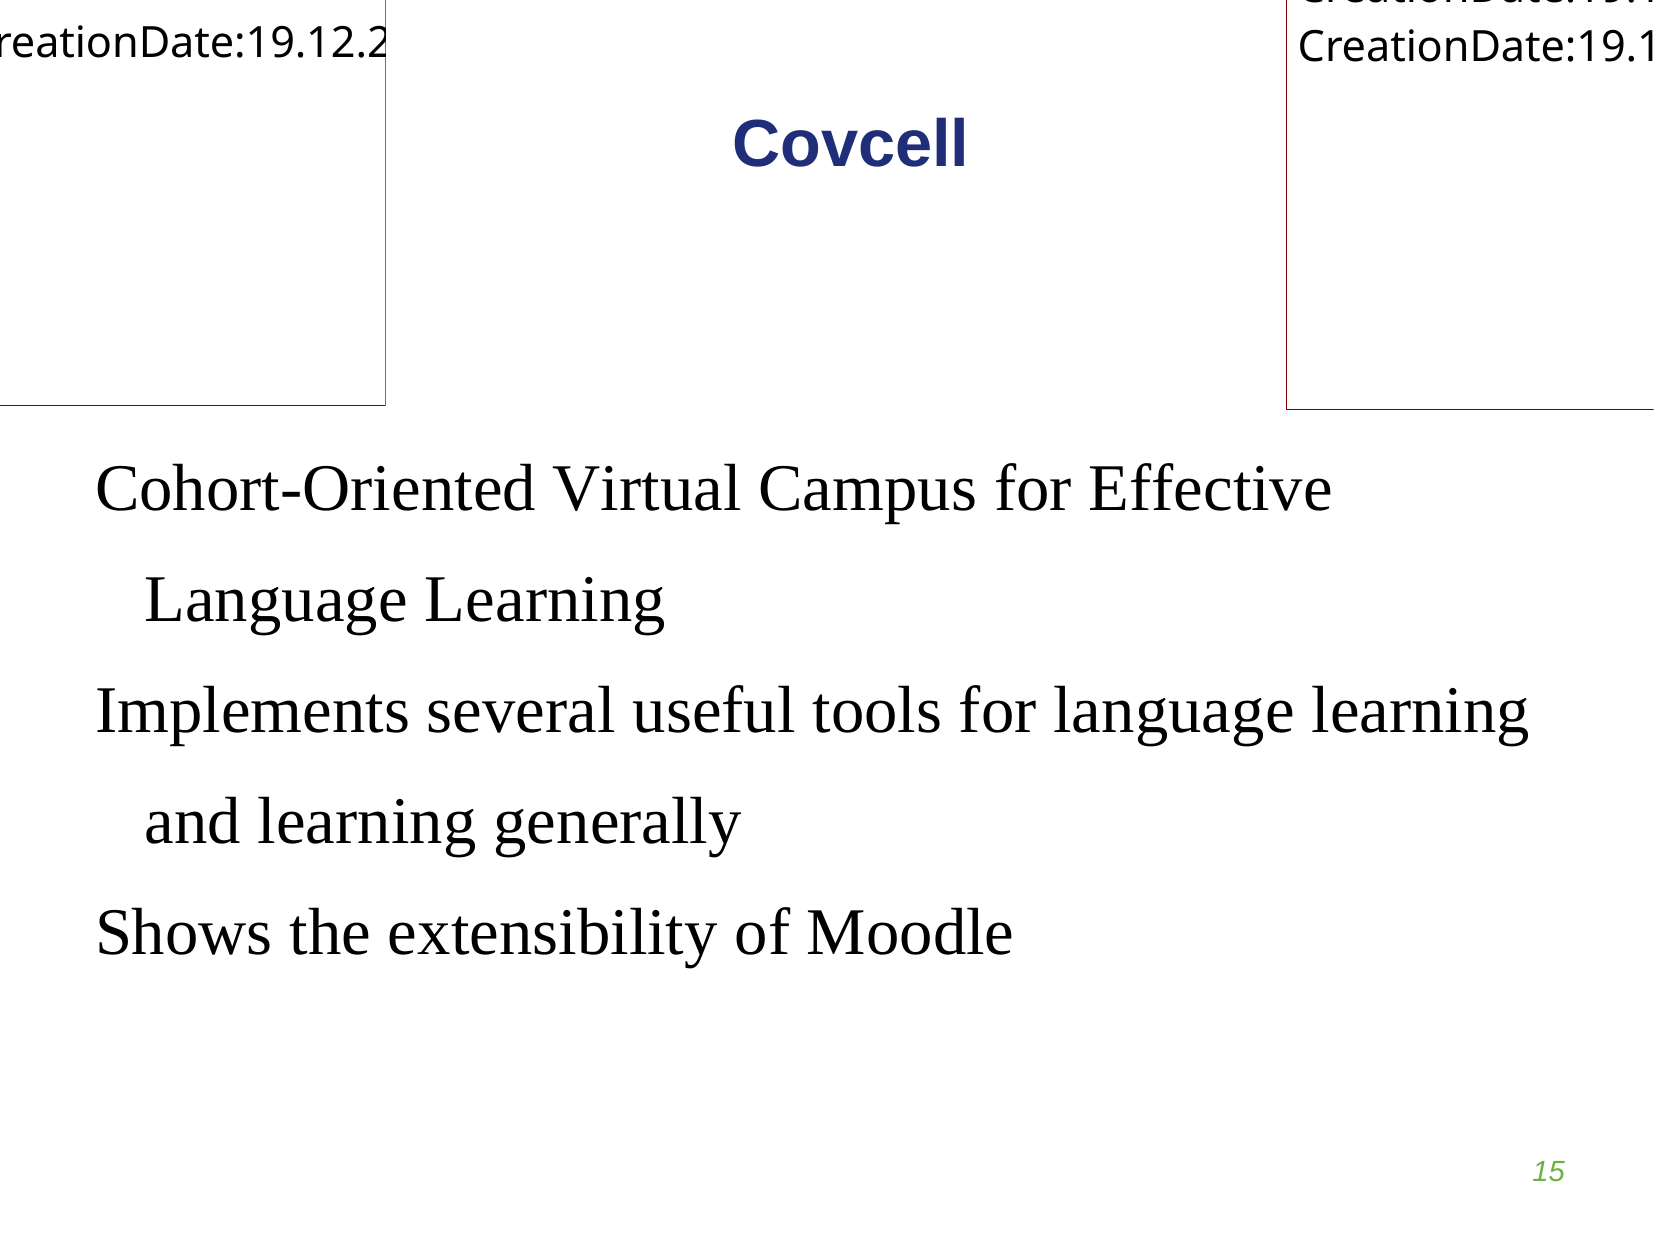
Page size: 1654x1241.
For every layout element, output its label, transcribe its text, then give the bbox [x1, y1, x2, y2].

title Covcell [409, 39, 1292, 247]
list Cohort-Oriented Virtual Campus for Effective Language Learning Implements several useful tools for language learning and learning generally Shows the extensibility of Moodle [59, 413, 1561, 1152]
